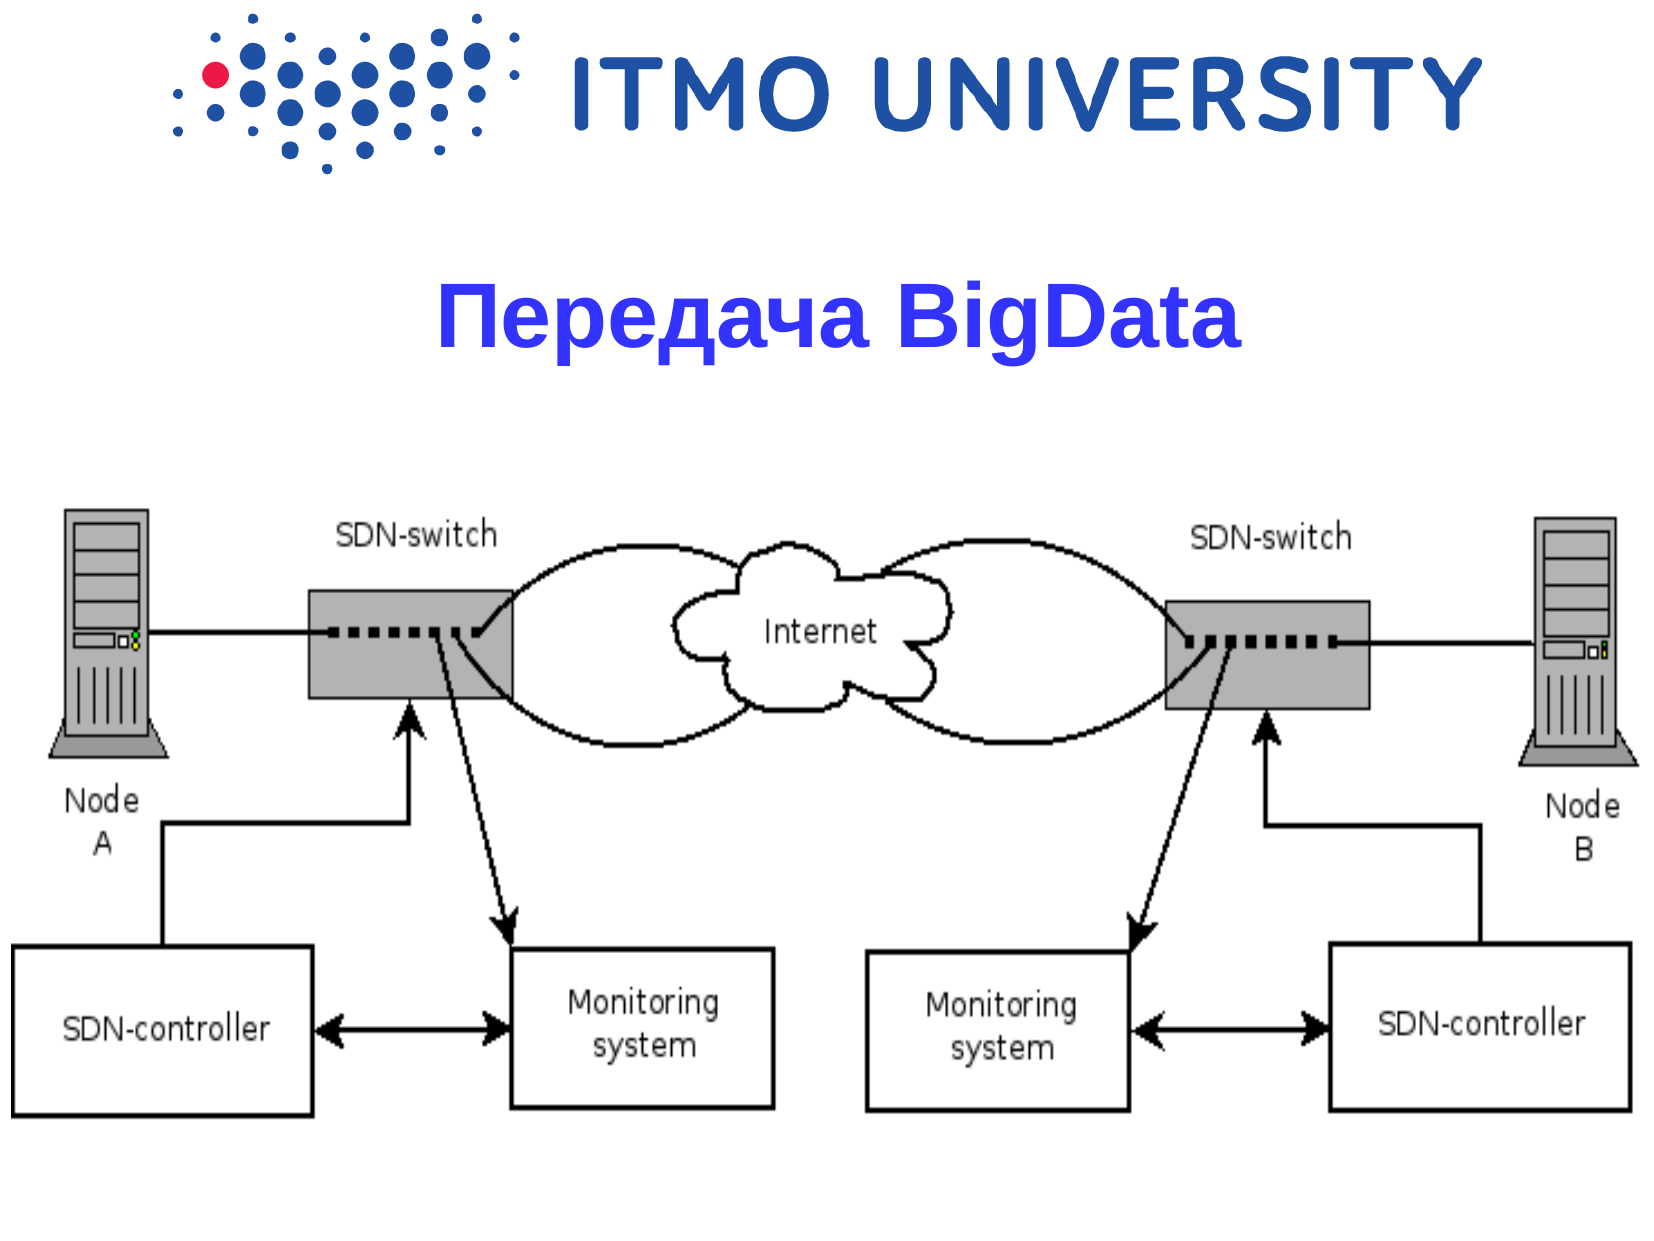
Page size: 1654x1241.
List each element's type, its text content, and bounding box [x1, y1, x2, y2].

picture [0, 0, 1654, 306]
title Передача BigData [94, 306, 1583, 420]
picture [11, 507, 1642, 1123]
